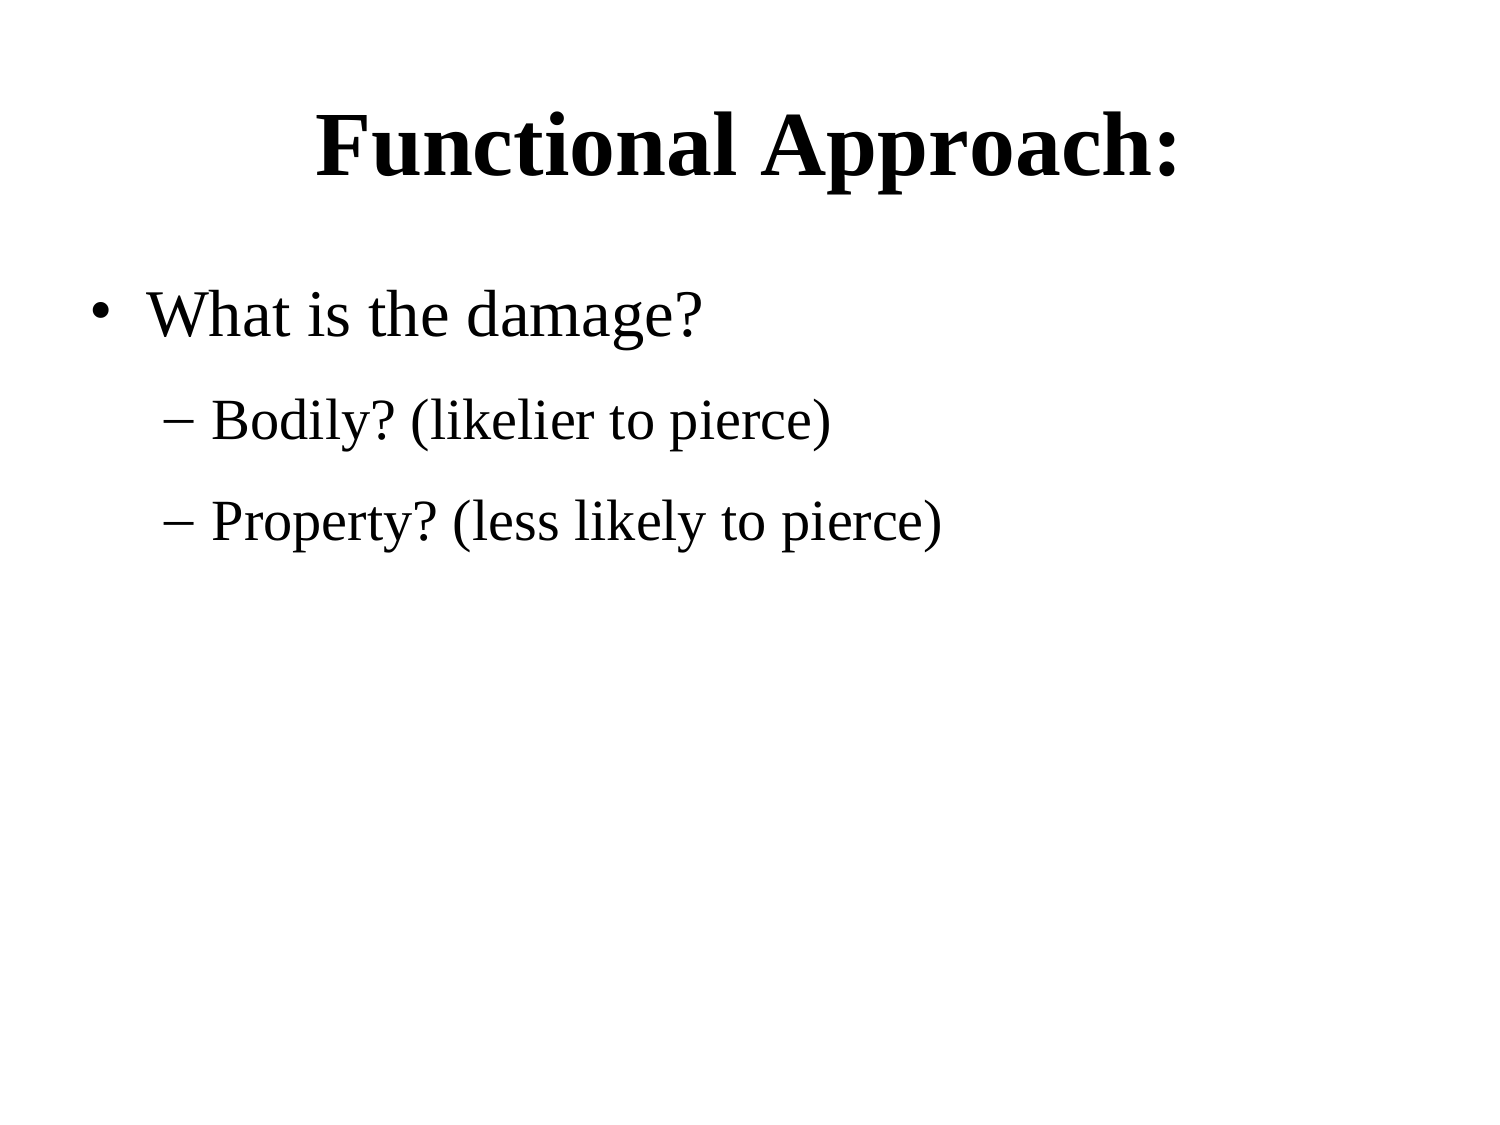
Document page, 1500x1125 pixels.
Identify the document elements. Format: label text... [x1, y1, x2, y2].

list What is the damage? Bodily? (likelier to pierce) Property? (less likely to pierce) [75, 262, 1426, 1005]
title Functional Approach: [75, 45, 1426, 233]
